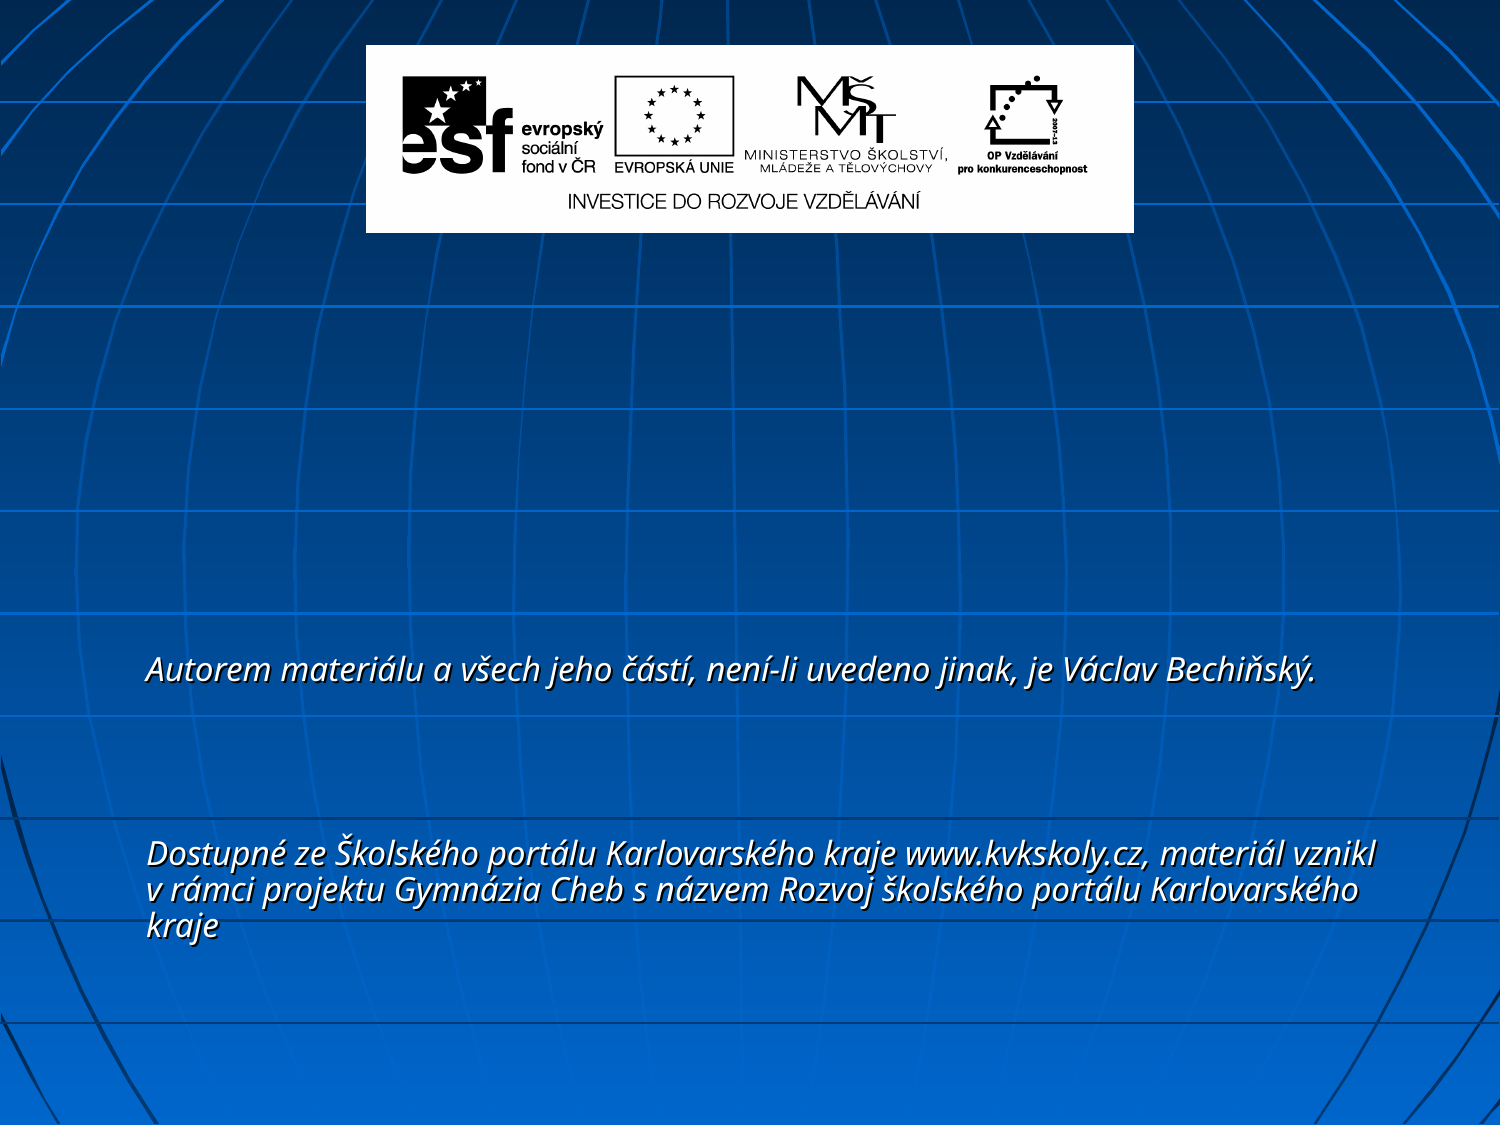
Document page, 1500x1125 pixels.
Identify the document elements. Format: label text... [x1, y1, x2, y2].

picture [366, 45, 1134, 233]
list Autorem materiálu a všech jeho částí, není-li uvedeno jinak, je Václav Bechiňský. Dostupné ze Školského portálu Karlovarského kraje www.kvkskoly.cz, materiál vznikl v rámci projektu Gymnázia Cheb s názvem Rozvoj školského portálu Karlovarského kraje [75, 262, 1426, 1006]
